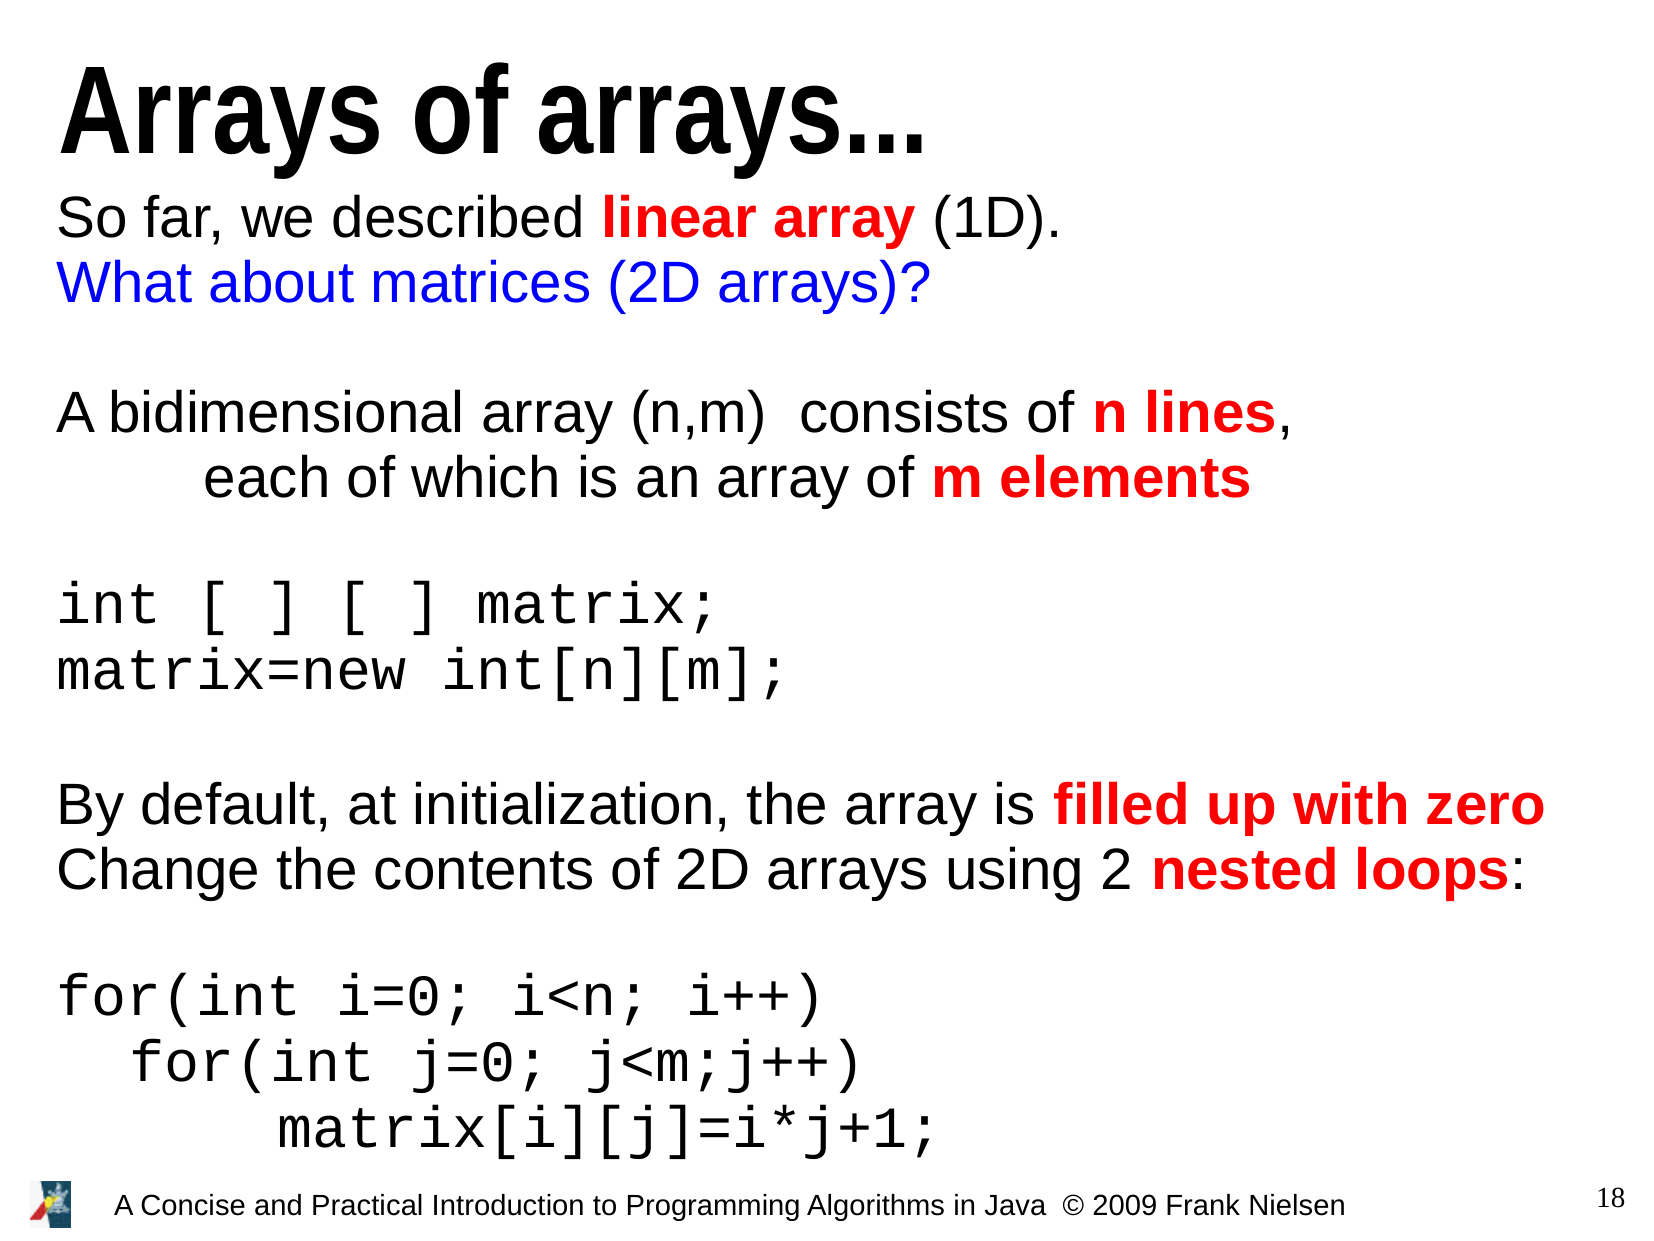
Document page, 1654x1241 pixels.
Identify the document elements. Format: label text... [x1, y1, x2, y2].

text_box So far, we described linear array (1D). What about matrices (2D arrays)? A bidimensional array (n,m) consists of n lines, each of which is an array of m elements int [ ] [ ] matrix; matrix=new int[n][m]; By default, at initialization, the array is filled up with zero Change the contents of 2D arrays using 2 nested loops: for(int i=0; i<n; i++) for(int j=0; j<m;j++) matrix[i][j]=i*j+1; [41, 177, 1562, 1228]
picture [29, 1181, 41, 1228]
text_box Arrays of arrays... [44, 29, 945, 177]
